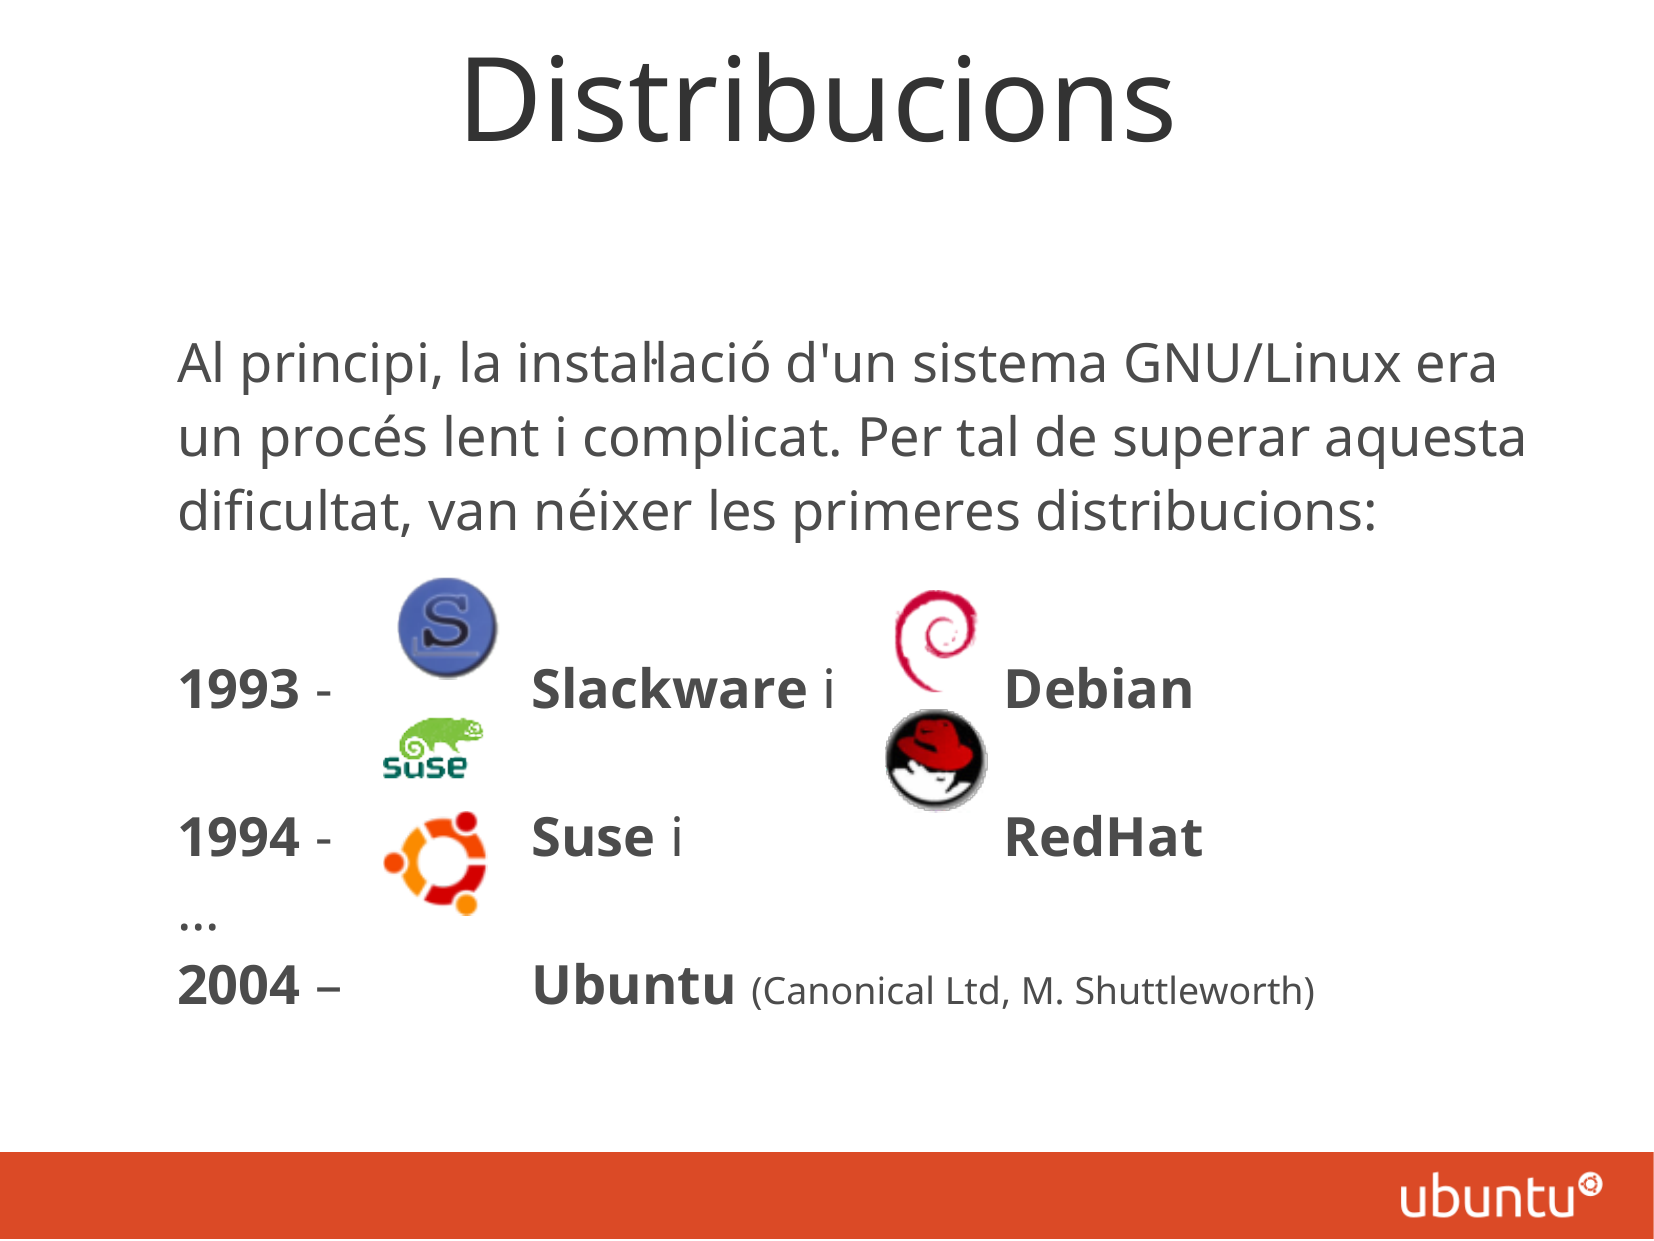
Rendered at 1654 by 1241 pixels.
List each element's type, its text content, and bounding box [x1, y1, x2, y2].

picture [885, 590, 990, 695]
picture [383, 811, 488, 916]
text_box Al principi, la instal·lació d'un sistema GNU/Linux era un procés lent i complicat. Per tal de superar aquesta dificultat, van néixer les primeres distribucions: 1993 - Slackware i Debian 1994 - Suse i RedHat ... 2004 – Ubuntu (Canonical Ltd, M. Shuttleworth) [177, 324, 1536, 1069]
title Distribucions [0, 0, 1489, 216]
picture [0, 1152, 1654, 1239]
picture [383, 693, 488, 798]
picture [885, 708, 990, 813]
picture [397, 576, 502, 680]
